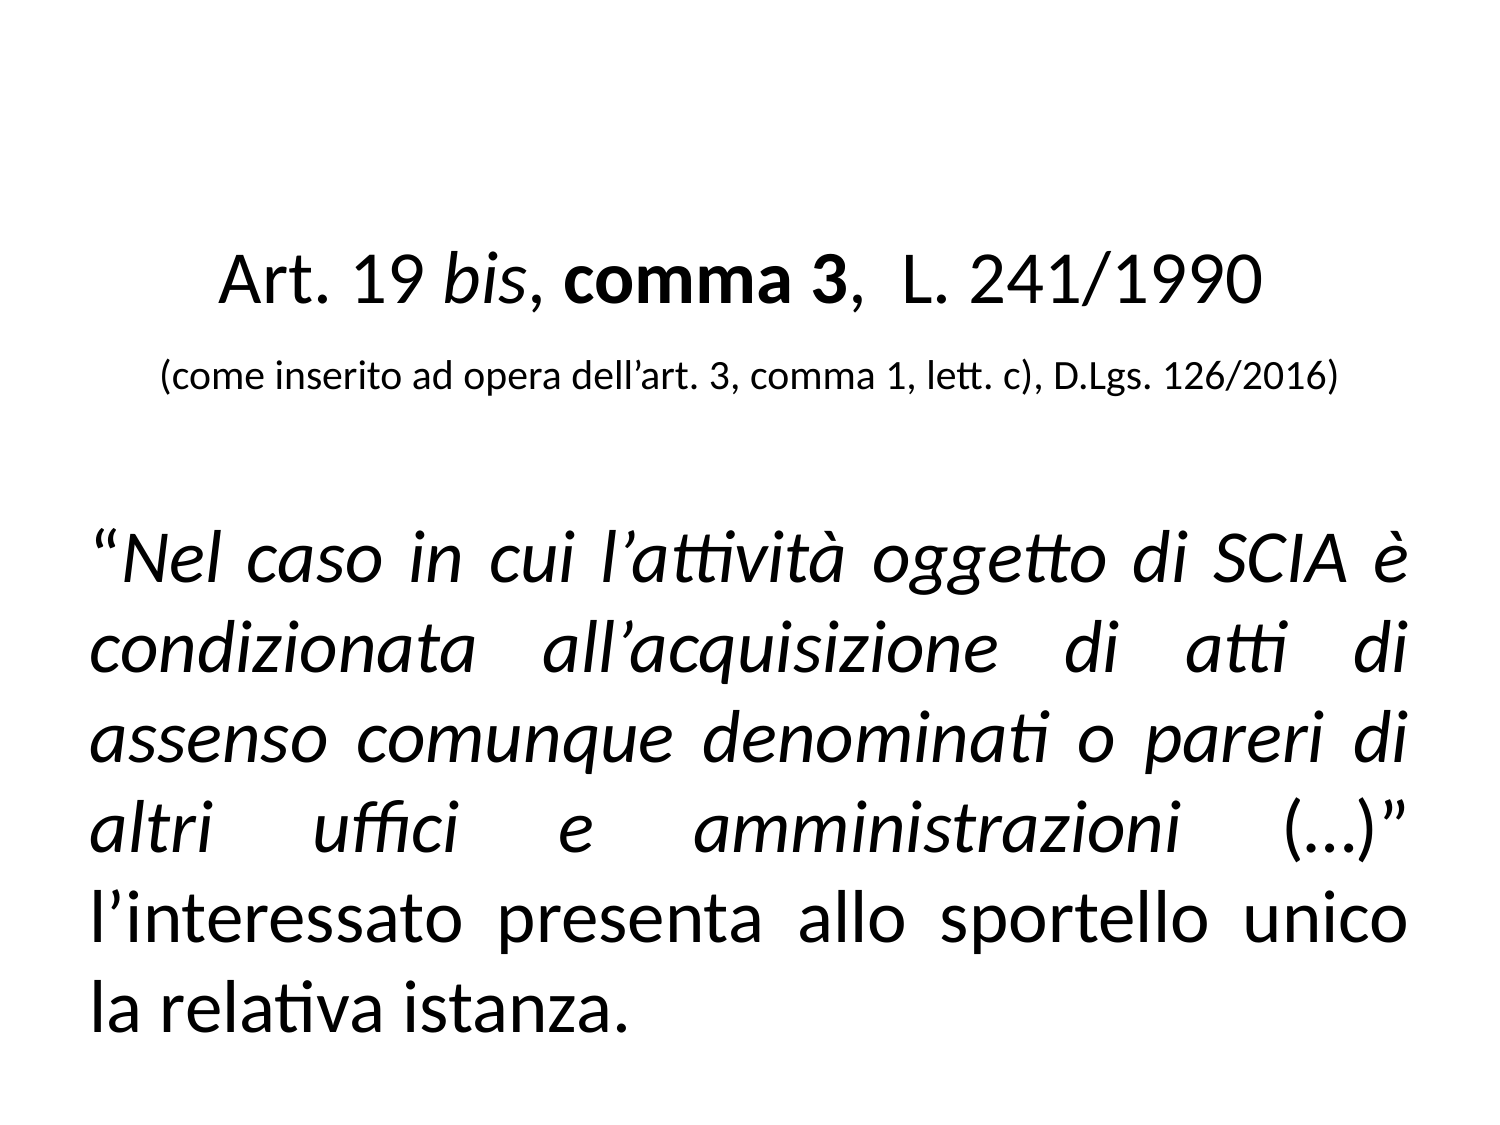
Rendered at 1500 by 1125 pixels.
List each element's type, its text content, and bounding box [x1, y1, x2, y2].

list Art. 19 bis, comma 3, L. 241/1990 (come inserito ad opera dell’art. 3, comma 1, lett. c), D.Lgs. 126/2016) “Nel caso in cui l’attività oggetto di SCIA è condizionata all’acquisizione di atti di assenso comunque denominati o pareri di altri uffici e amministrazioni (…)” l’interessato presenta allo sportello unico la relativa istanza. [75, 101, 1425, 1005]
